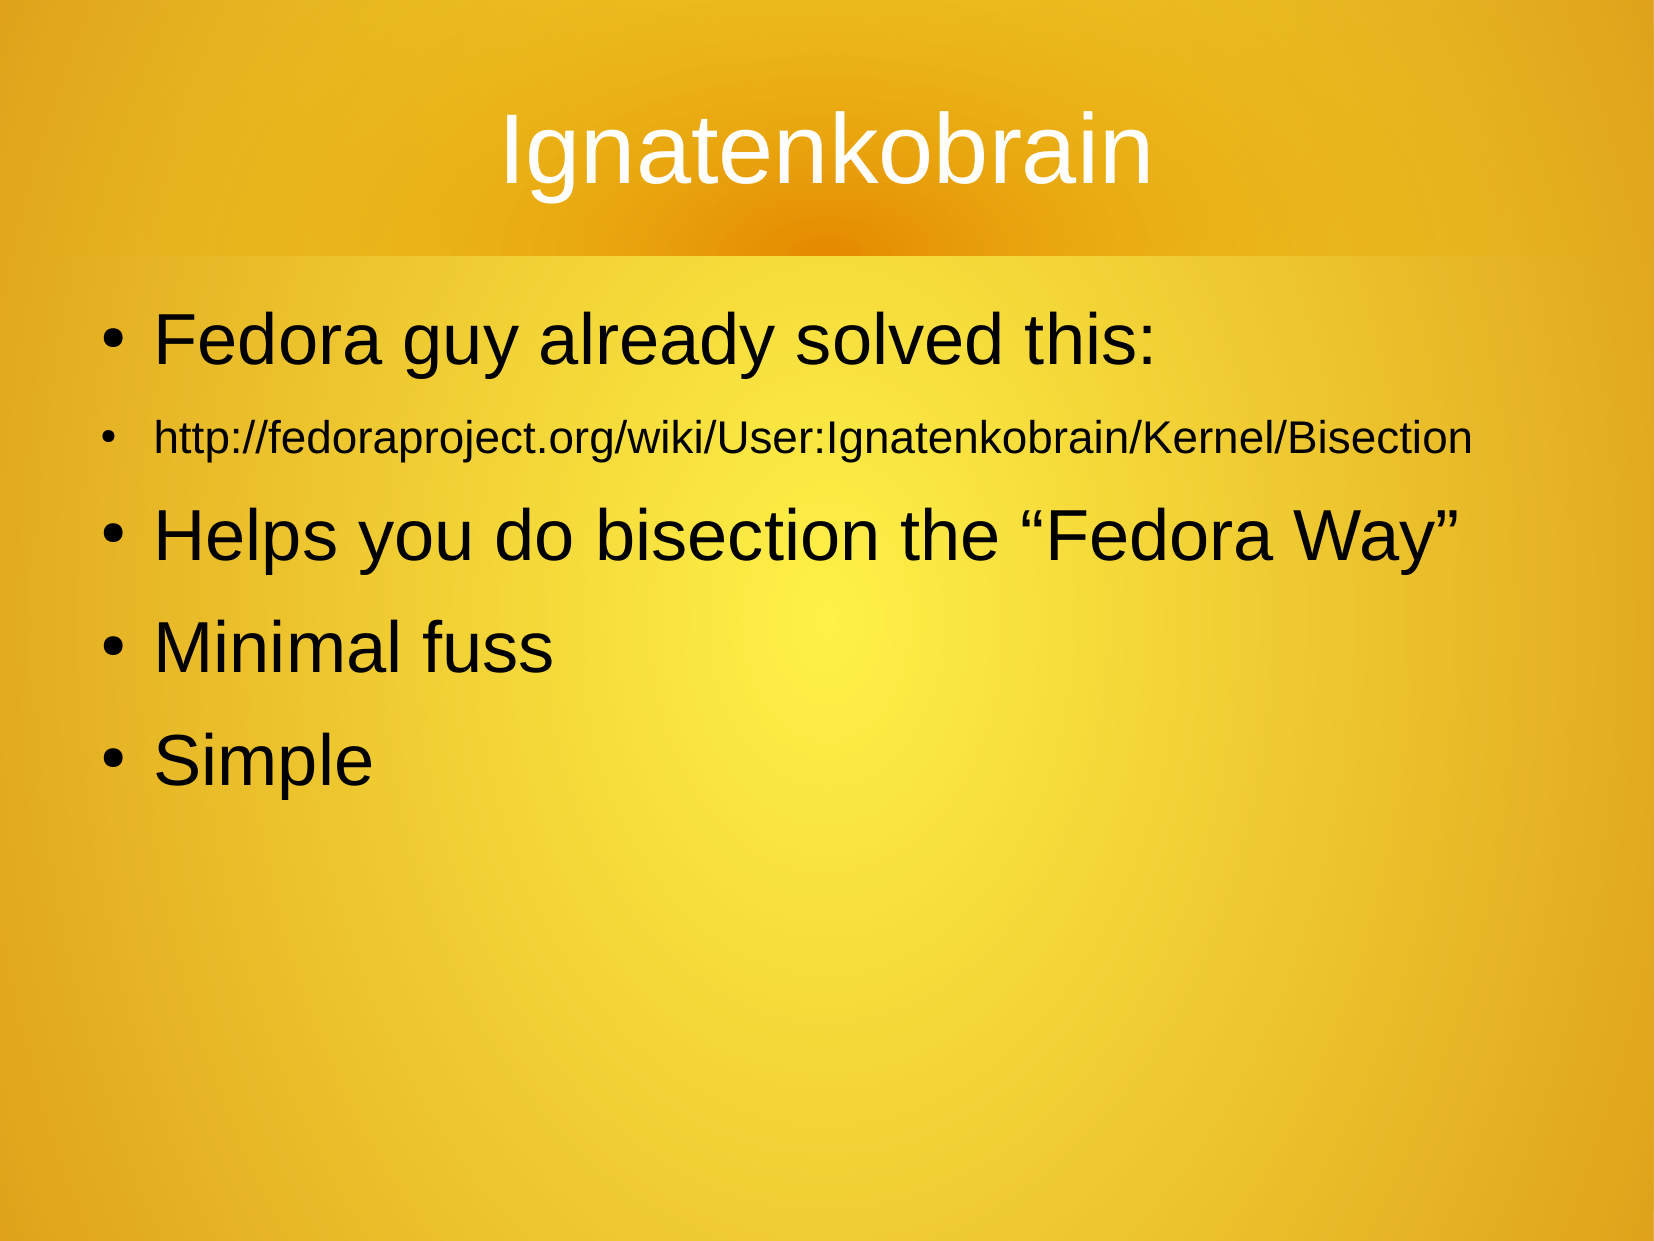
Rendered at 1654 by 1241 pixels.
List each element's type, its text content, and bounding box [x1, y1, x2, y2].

title Ignatenkobrain [82, 47, 1571, 252]
list Fedora guy already solved this: http://fedoraproject.org/wiki/User:Ignatenkobrain/Kernel/Bisection Helps you do bisection the “Fedora Way” Minimal fuss Simple [82, 299, 1571, 1019]
